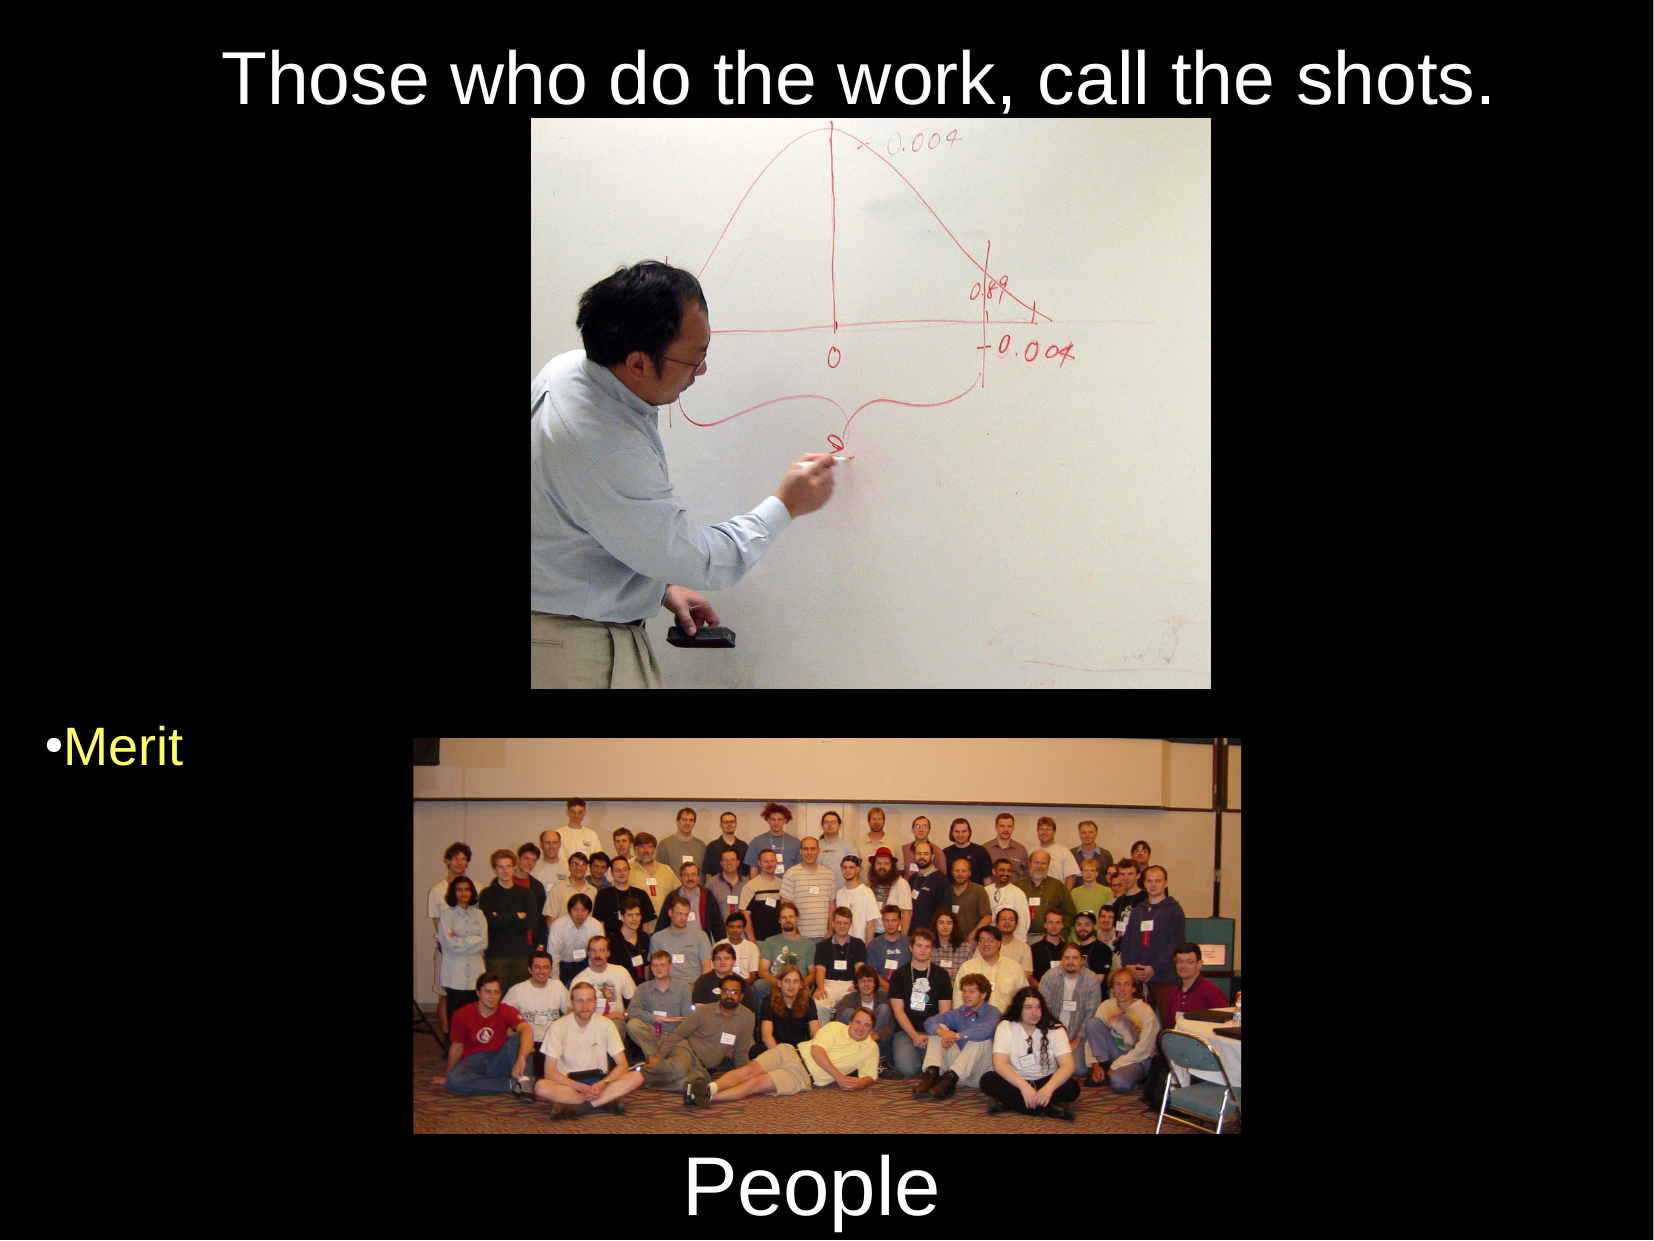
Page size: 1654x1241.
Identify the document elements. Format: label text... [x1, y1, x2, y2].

text_box Merit [29, 708, 199, 785]
text_box People [667, 1132, 957, 1241]
text_box Those who do the work, call the shots. [206, 29, 1512, 129]
picture [531, 118, 1211, 689]
picture [413, 738, 1242, 1134]
